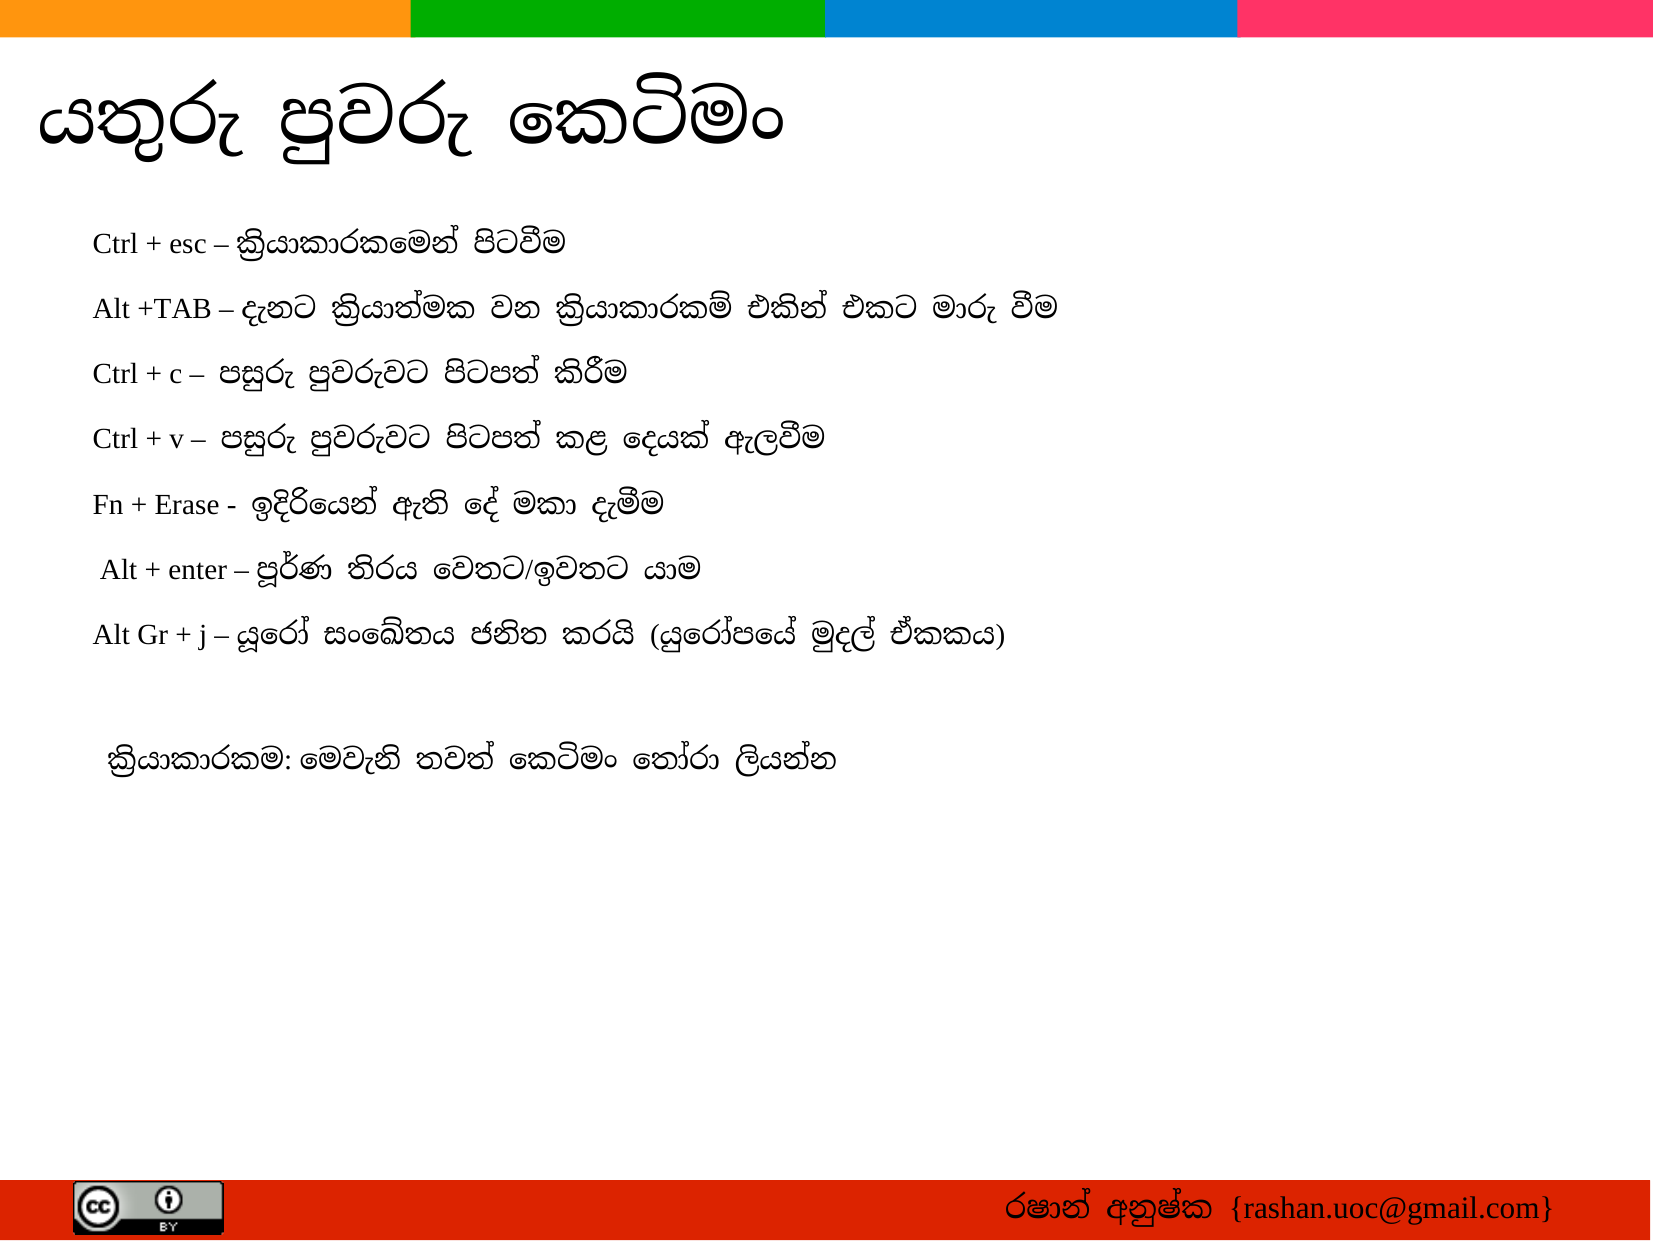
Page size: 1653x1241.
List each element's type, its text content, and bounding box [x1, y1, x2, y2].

title යතුරු පුවරු කෙටිමං [37, 69, 1613, 163]
picture [73, 1181, 224, 1235]
list Ctrl + esc – ක්‍රියාකාරකමෙන් පිටවීම Alt +TAB – දැනට ක්‍රියාත්මක වන ක්‍රියාකාරකම් එකින් එකට මාරු වීම Ctrl + c – පසුරු පුවරුවට පිටපත් කිරීම Ctrl + v – පසුරු පුවරුවට පිටපත් කළ දෙයක් ඇලවීම Fn + Erase - ඉදිරියෙන් ඇති දේ මකා දැමීම Alt + enter – පූර්ණ තිරය වෙතට/ඉවතට යාම Alt Gr + j – යූරෝ සංඛේතය ජනිත කරයි (යුරෝපයේ මුදල් ඒකකය) ක්‍රියාකාරකම: මෙවැනි තවත් කෙටිමං තෝරා ලියන්න [75, 225, 1575, 1112]
